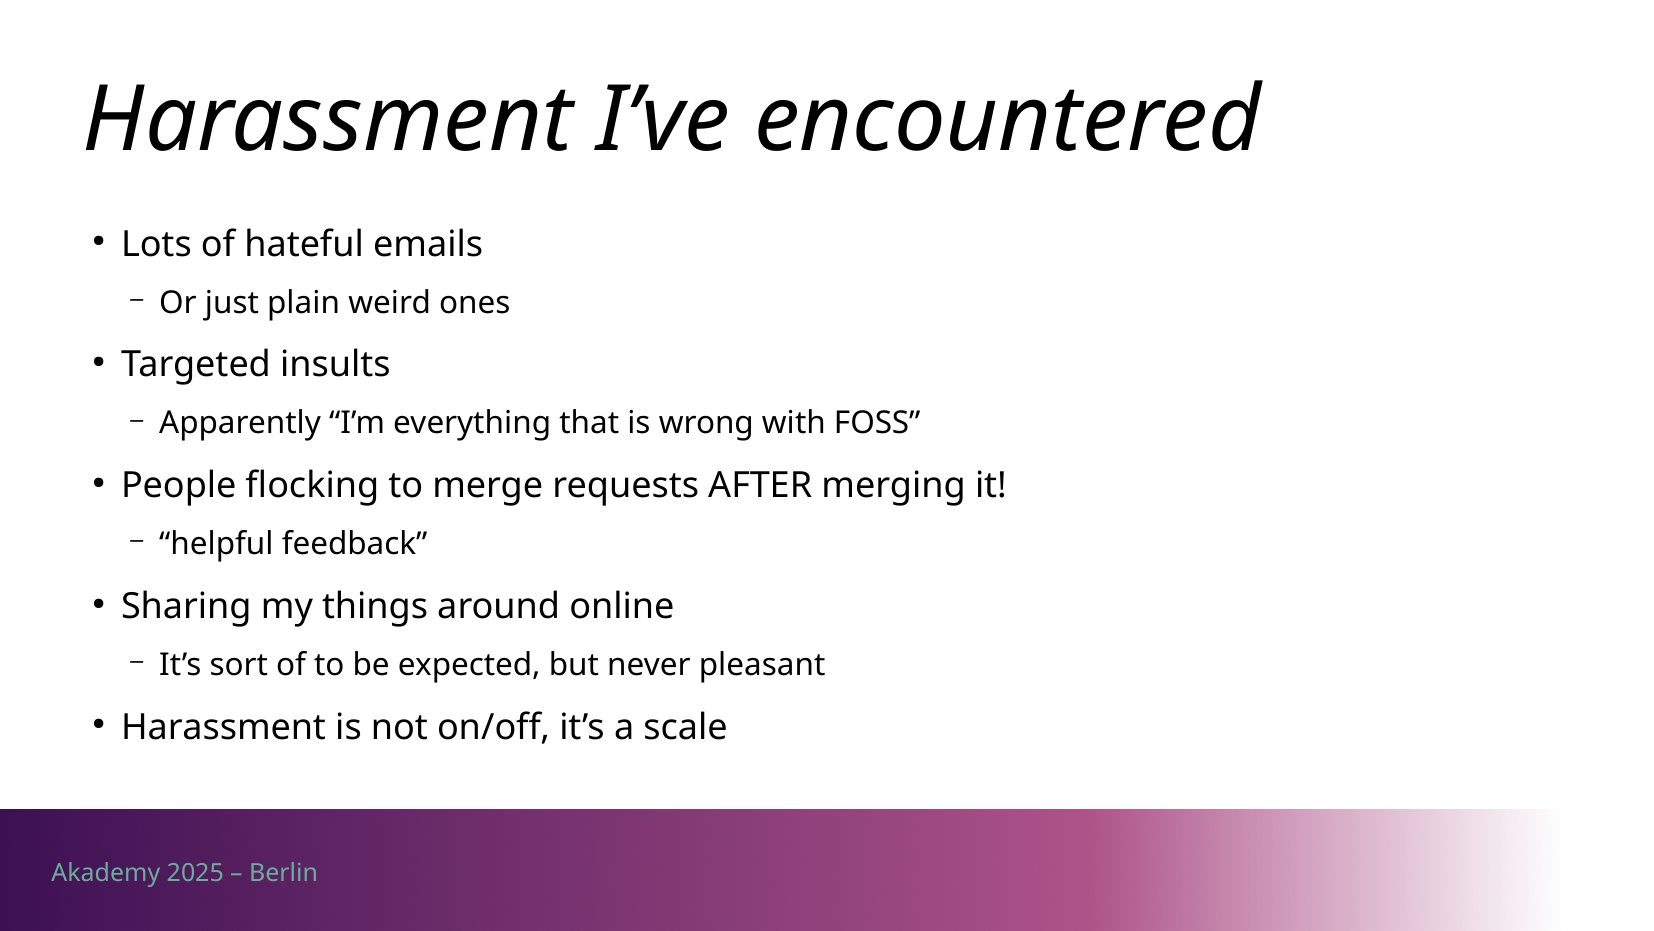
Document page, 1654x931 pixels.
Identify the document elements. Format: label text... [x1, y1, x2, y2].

list Lots of hateful emails Or just plain weird ones Targeted insults Apparently “I’m everything that is wrong with FOSS” People flocking to merge requests AFTER merging it! “helpful feedback” Sharing my things around online It’s sort of to be expected, but never pleasant Harassment is not on/off, it’s a scale [82, 217, 1571, 758]
picture [0, 809, 1654, 931]
title Harassment I’ve encountered [82, 37, 1571, 193]
